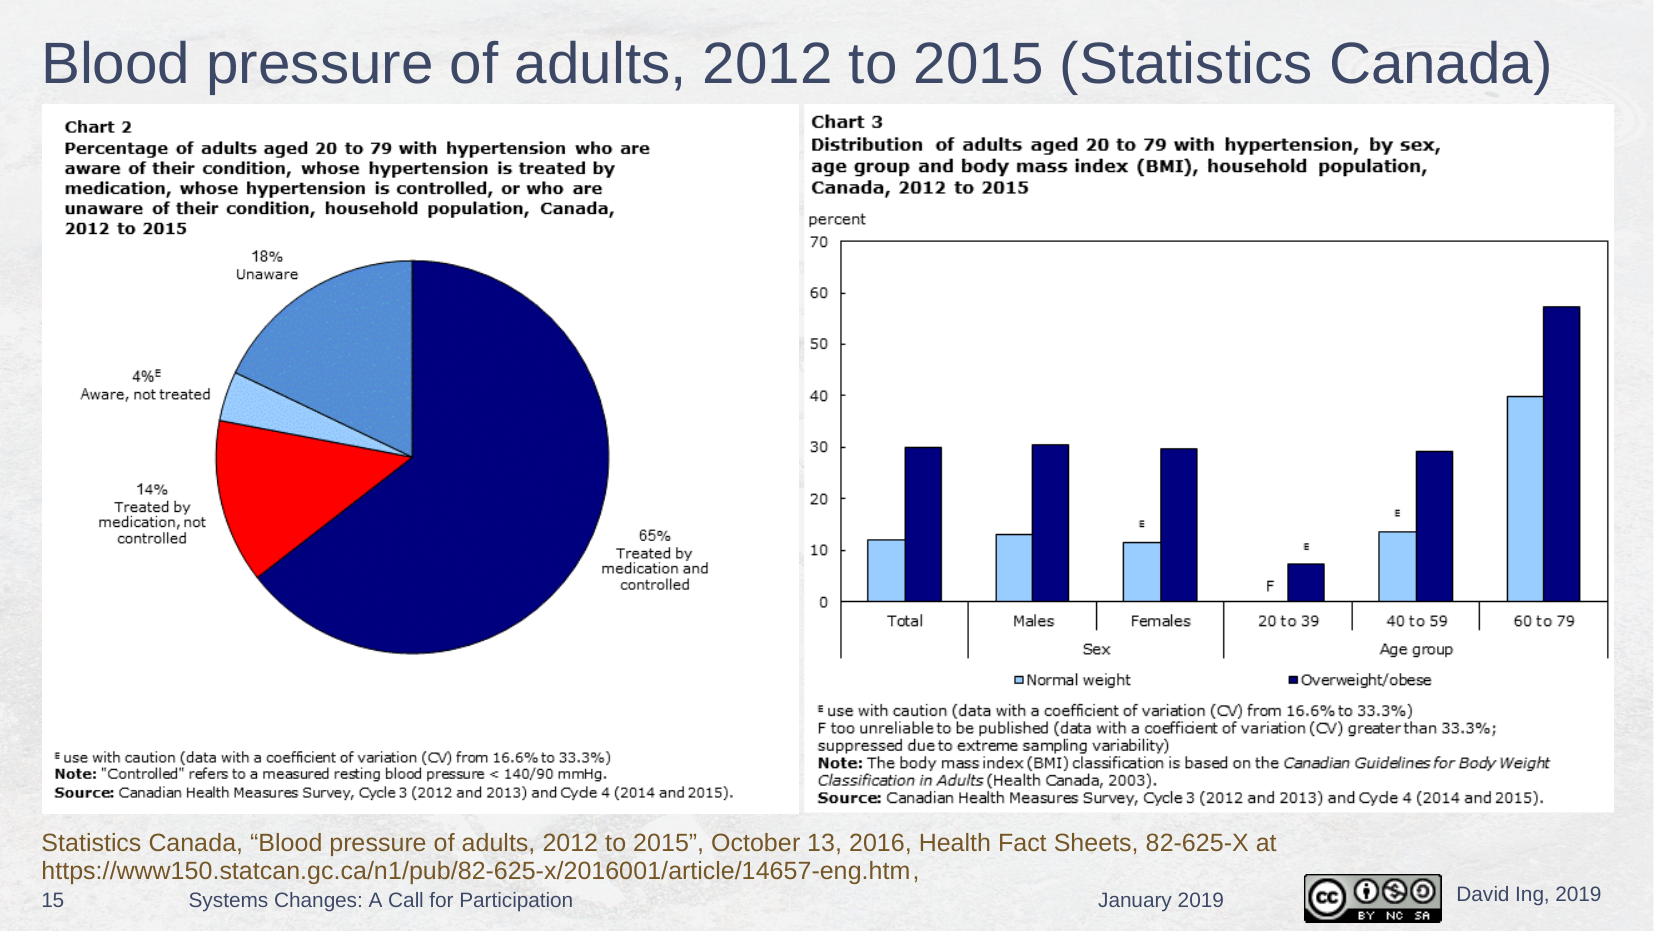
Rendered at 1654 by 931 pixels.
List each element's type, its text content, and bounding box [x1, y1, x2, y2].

picture [0, 0, 1654, 931]
text_box Statistics Canada, “Blood pressure of adults, 2012 to 2015”, October 13, 2016, Health Fact Sheets, 82-625-X at https://www150.statcan.gc.ca/n1/pub/82-625-x/2016001/article/14657-eng.htm, [26, 821, 1613, 893]
title Blood pressure of adults, 2012 to 2015 (Statistics Canada) [41, 30, 1613, 126]
